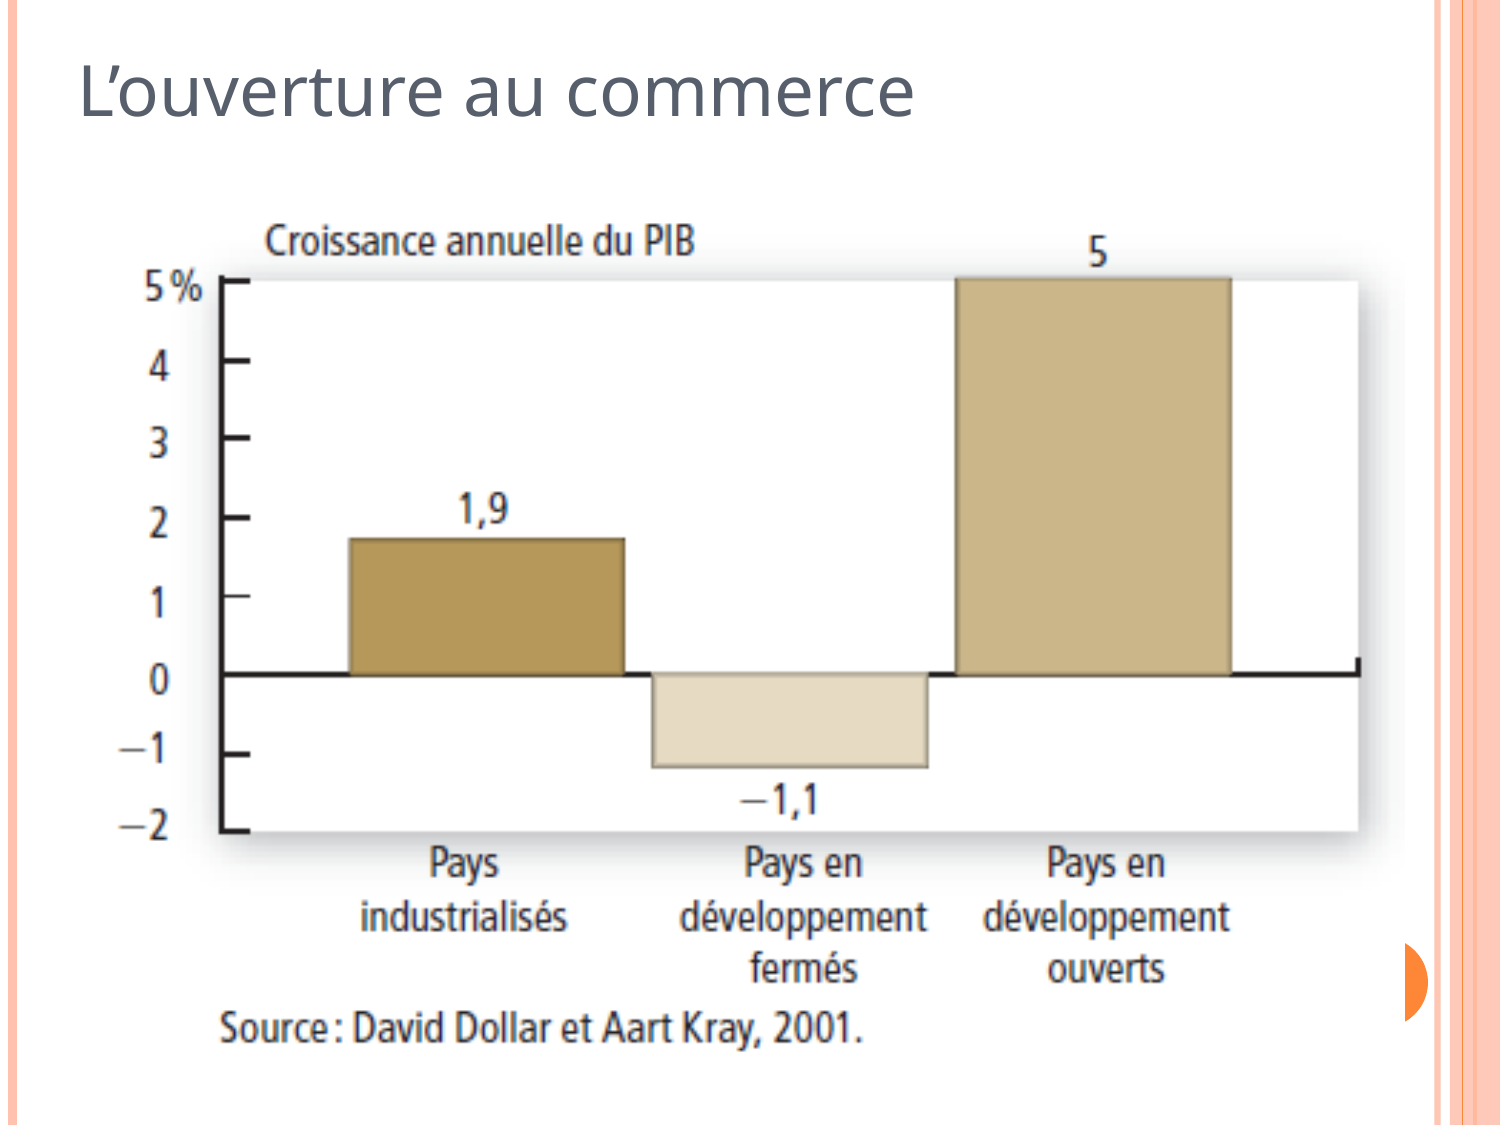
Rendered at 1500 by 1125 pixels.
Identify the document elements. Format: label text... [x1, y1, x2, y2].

title L’ouverture au commerce [62, 37, 1450, 138]
picture [108, 185, 1405, 1069]
slide_number <numéro> [1333, 940, 1434, 1027]
